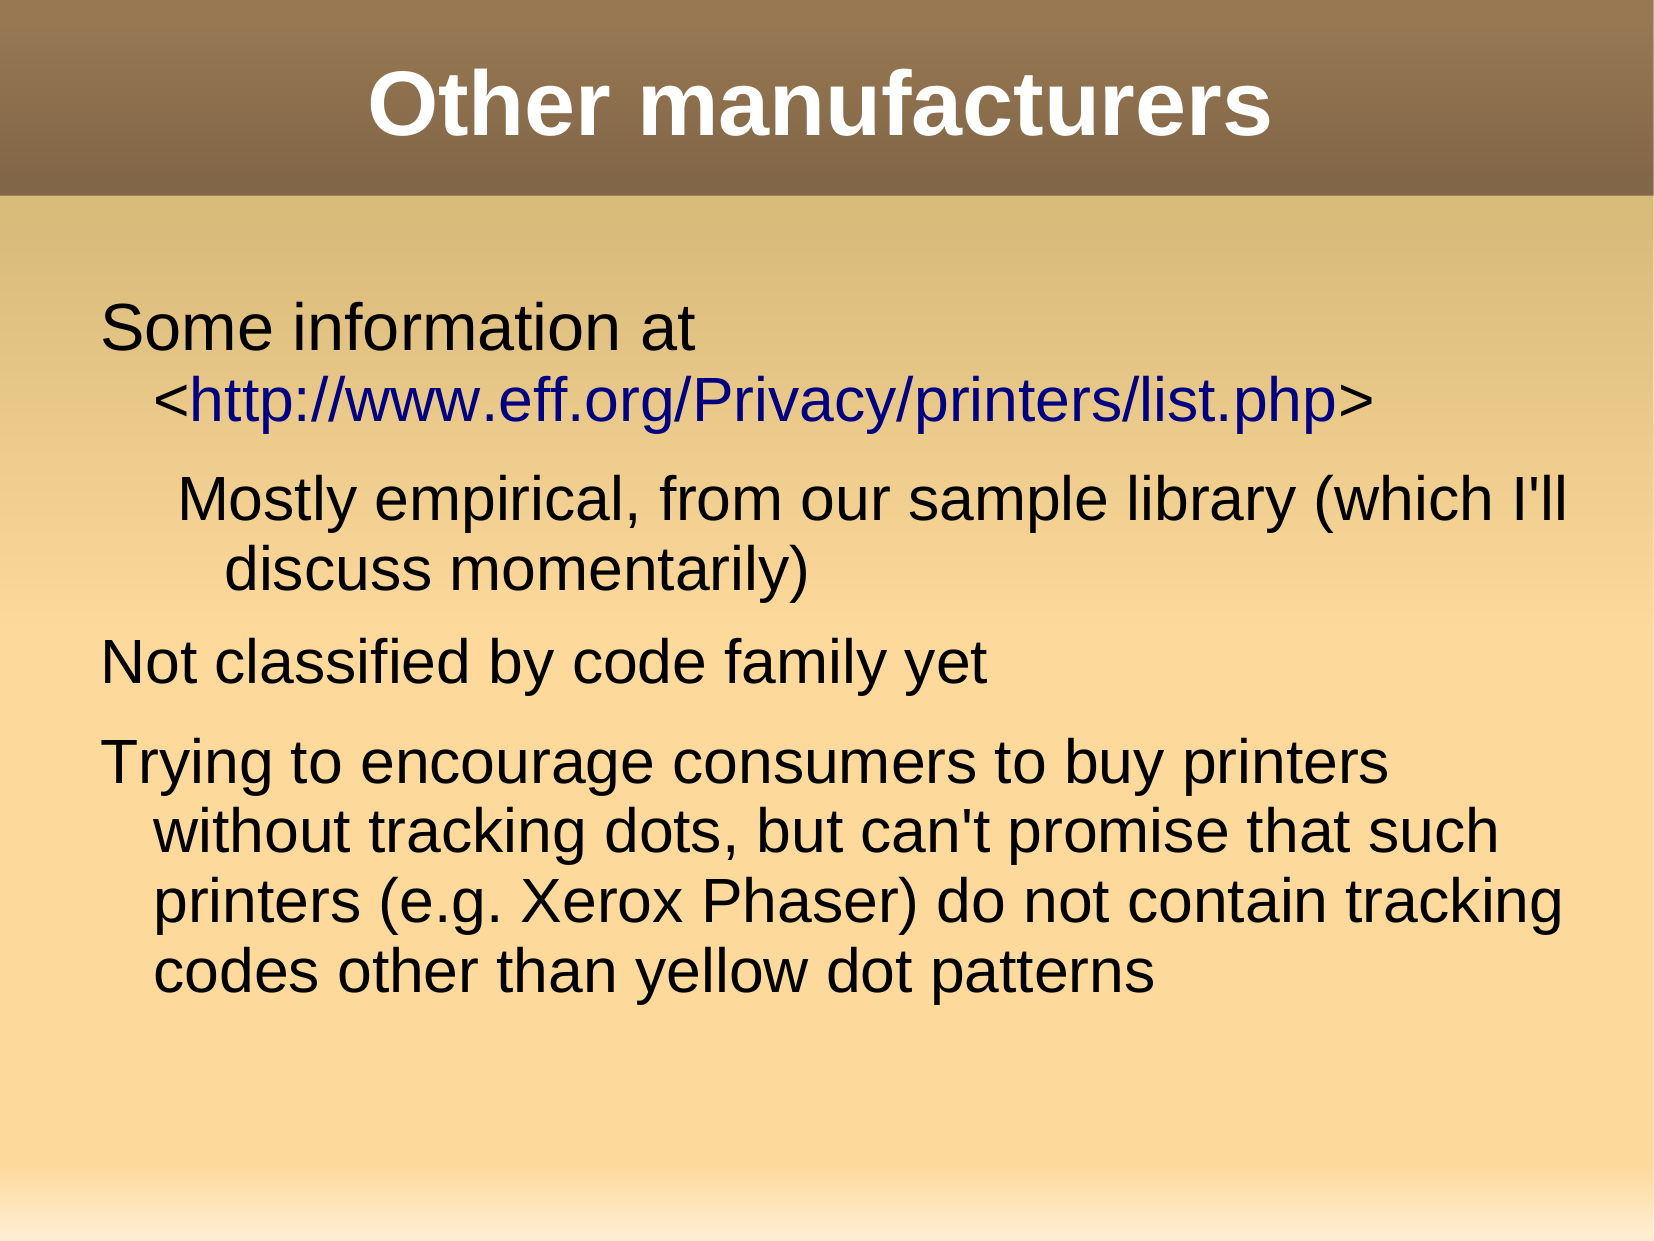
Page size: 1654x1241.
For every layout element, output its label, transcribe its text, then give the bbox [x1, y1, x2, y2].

list Some information at <http://www.eff.org/Privacy/printers/list.php> Mostly empirical, from our sample library (which I'll discuss momentarily) Not classified by code family yet Trying to encourage consumers to buy printers without tracking dots, but can't promise that such printers (e.g. Xerox Phaser) do not contain tracking codes other than yellow dot patterns [82, 290, 1571, 1106]
title Other manufacturers [76, 0, 1565, 208]
picture [0, 0, 1654, 1241]
